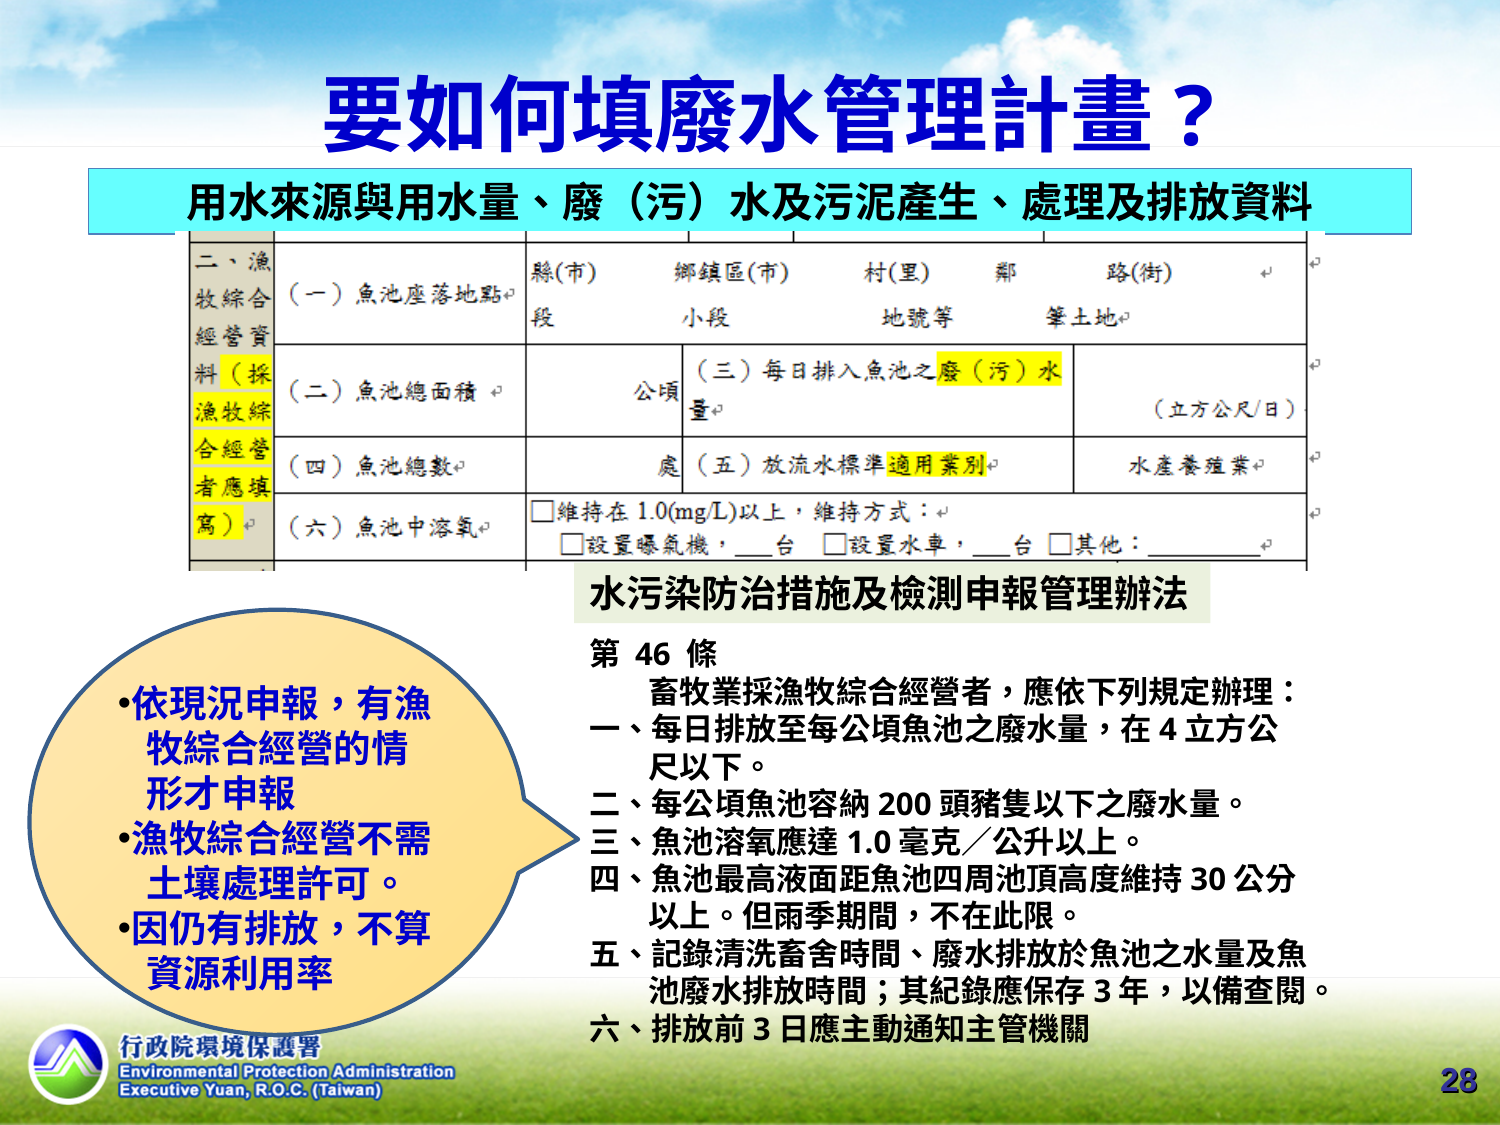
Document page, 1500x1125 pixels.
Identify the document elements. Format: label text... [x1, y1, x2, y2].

text_box 水污染防治措施及檢測申報管理辦法 [574, 562, 1211, 624]
picture [175, 231, 1325, 571]
text_box 第 46 條 畜牧業採漁牧綜合經營者，應依下列規定辦理： 一、每日排放至每公頃魚池之廢水量，在4立方公尺以下。 二、每公頃魚池容納200頭豬隻以下之廢水量。 三、魚池溶氧應達1.0毫克／公升以上。 四、魚池最高液面距魚池四周池頂高度維持30公分以上。但雨季期間，不在此限。 五、記錄清洗畜舍時間、廢水排放於魚池之水量及魚池廢水排放時間；其紀錄應保存3年，以備查閱。 六、排放前3日應主動通知主管機關 [574, 627, 1324, 1054]
text_box 要如何填廢水管理計畫? [147, 54, 1388, 168]
text_box 依現況申報，有漁牧綜合經營的情形才申報 漁牧綜合經營不需土壤處理許可。 因仍有排放，不算資源利用率 [29, 609, 574, 1035]
text_box 用水來源與用水量、廢（污）水及污泥產生、處理及排放資料 [88, 168, 1412, 235]
